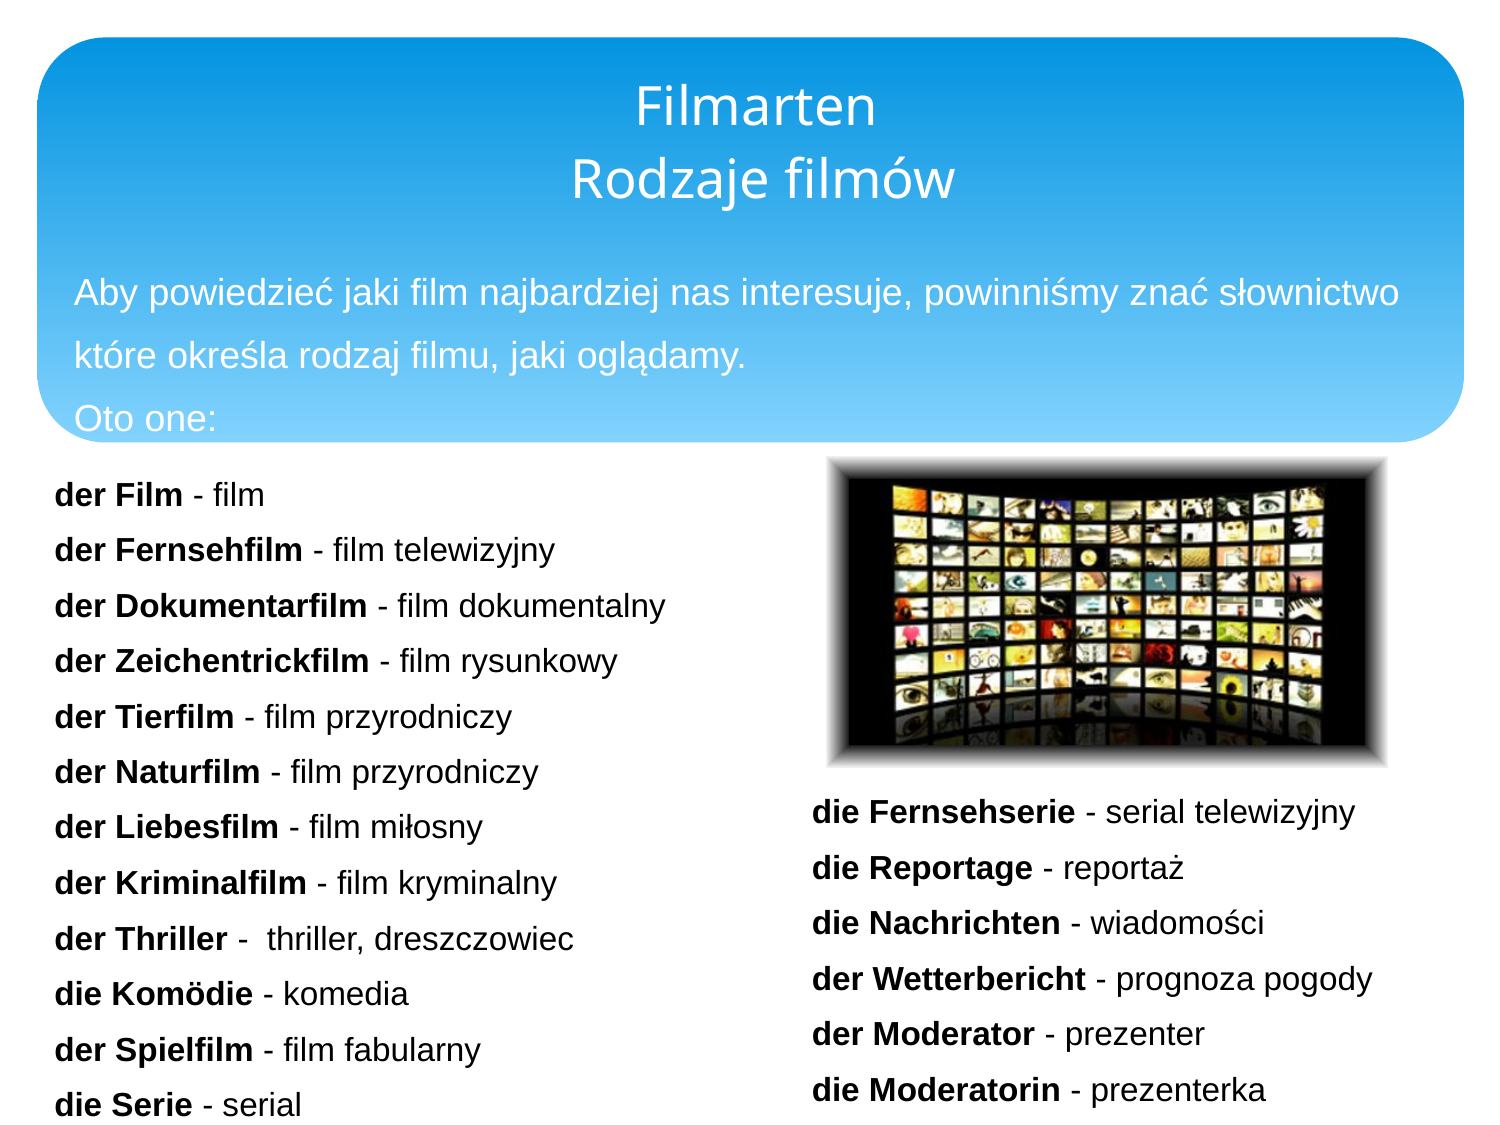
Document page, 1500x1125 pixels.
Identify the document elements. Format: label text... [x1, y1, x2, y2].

text_box Aby powiedzieć jaki film najbardziej nas interesuje, powinniśmy znać słownictwo które określa rodzaj filmu, jaki oglądamy. Oto one: [59, 242, 1411, 426]
title Filmarten Rodzaje filmów [88, 45, 1439, 237]
text_box die Fernsehserie - serial telewizyjny die Reportage - reportaż die Nachrichten - wiadomości der Wetterbericht - prognoza pogody der Moderator - prezenter die Moderatorin - prezenterka [797, 767, 1388, 1108]
subtitle der Film - film der Fernsehfilm - film telewizyjny der Dokumentarfilm - film dokumentalny der Zeichentrickfilm - film rysunkowy der Tierfilm - film przyrodniczy der Naturfilm - film przyrodniczy der Liebesfilm - film miłosny der Kriminalfilm - film kryminalny der Thriller - thriller, dreszczowiec die Komödie - komedia der Spielfilm - film fabularny die Serie - serial [54, 455, 1270, 1125]
picture [826, 456, 1388, 768]
